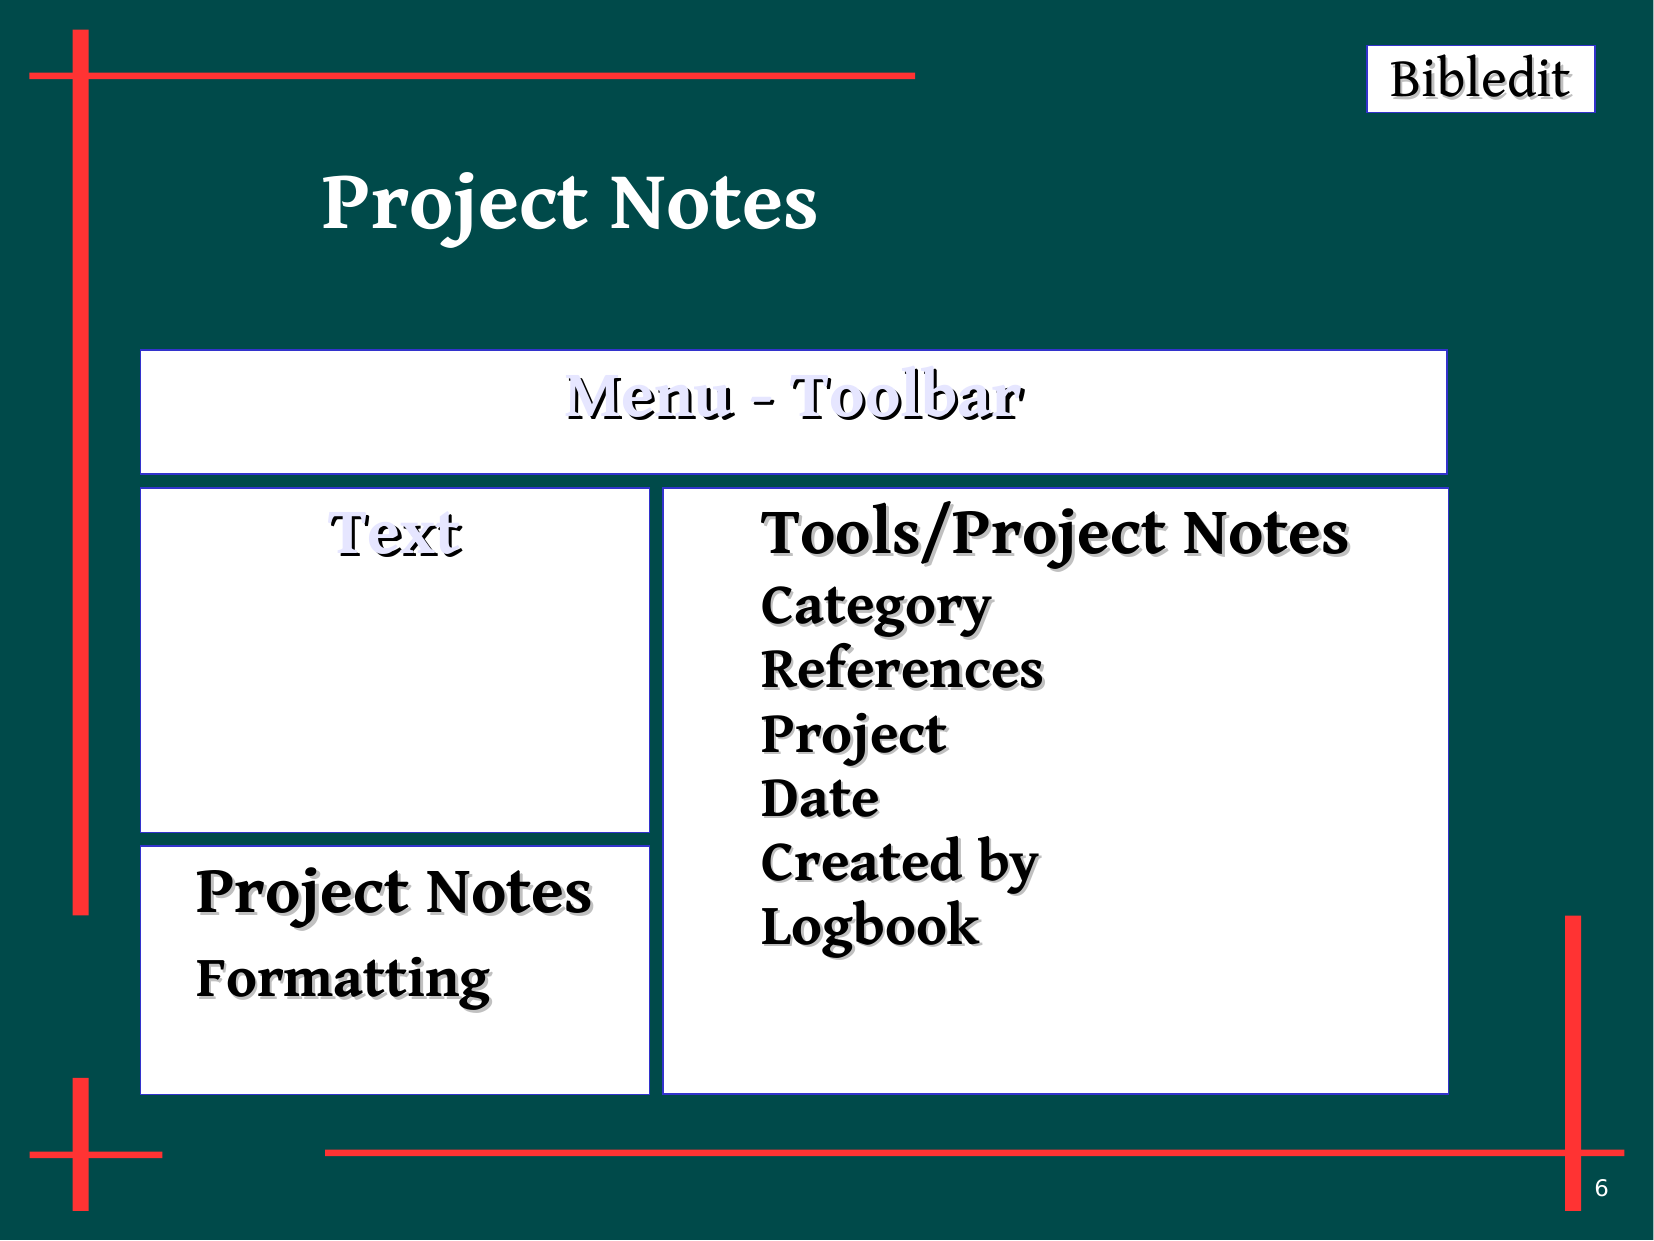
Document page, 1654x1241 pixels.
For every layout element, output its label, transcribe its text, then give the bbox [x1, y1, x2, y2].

text_box Text [140, 487, 650, 833]
title Project Notes [238, 108, 905, 300]
text_box Project Notes Formatting [140, 846, 650, 1095]
text_box Tools/Project Notes Category References Project Date Created by Logbook [663, 487, 1449, 1095]
text_box Menu - Toolbar [140, 350, 1447, 475]
text_box Bibledit [1367, 45, 1595, 113]
